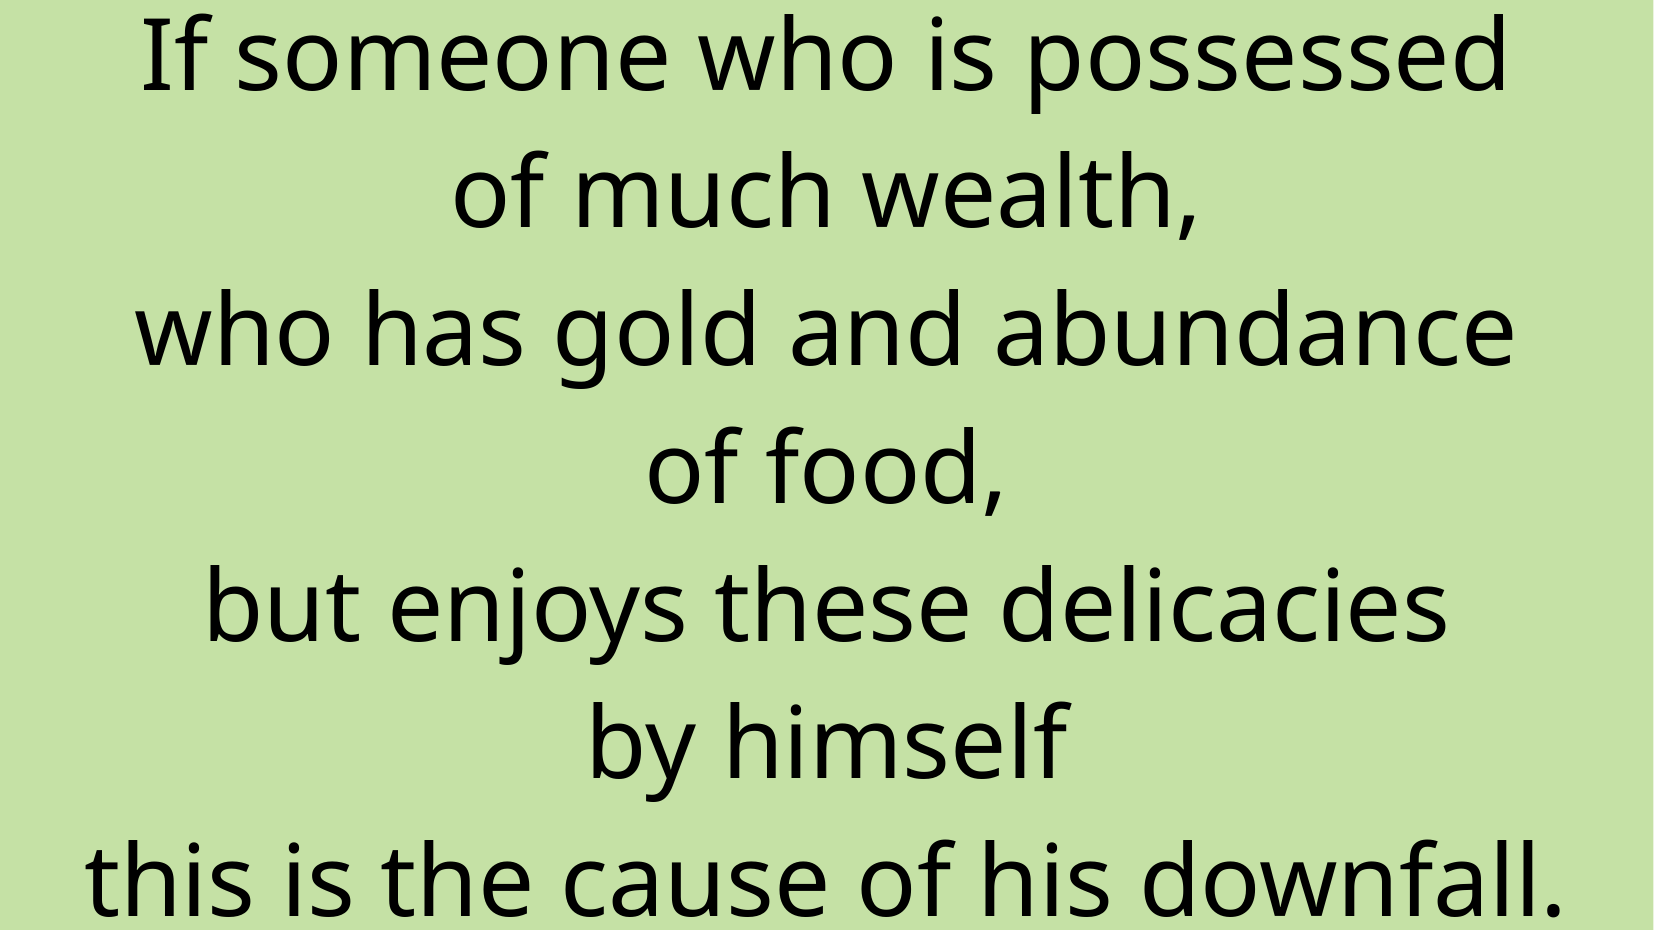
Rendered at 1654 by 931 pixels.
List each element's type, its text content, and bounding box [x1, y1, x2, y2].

subtitle If someone who is possessed of much wealth, who has gold and abundance of food, but enjoys these delicacies by himself this is the cause of his downfall. [82, 0, 1571, 931]
